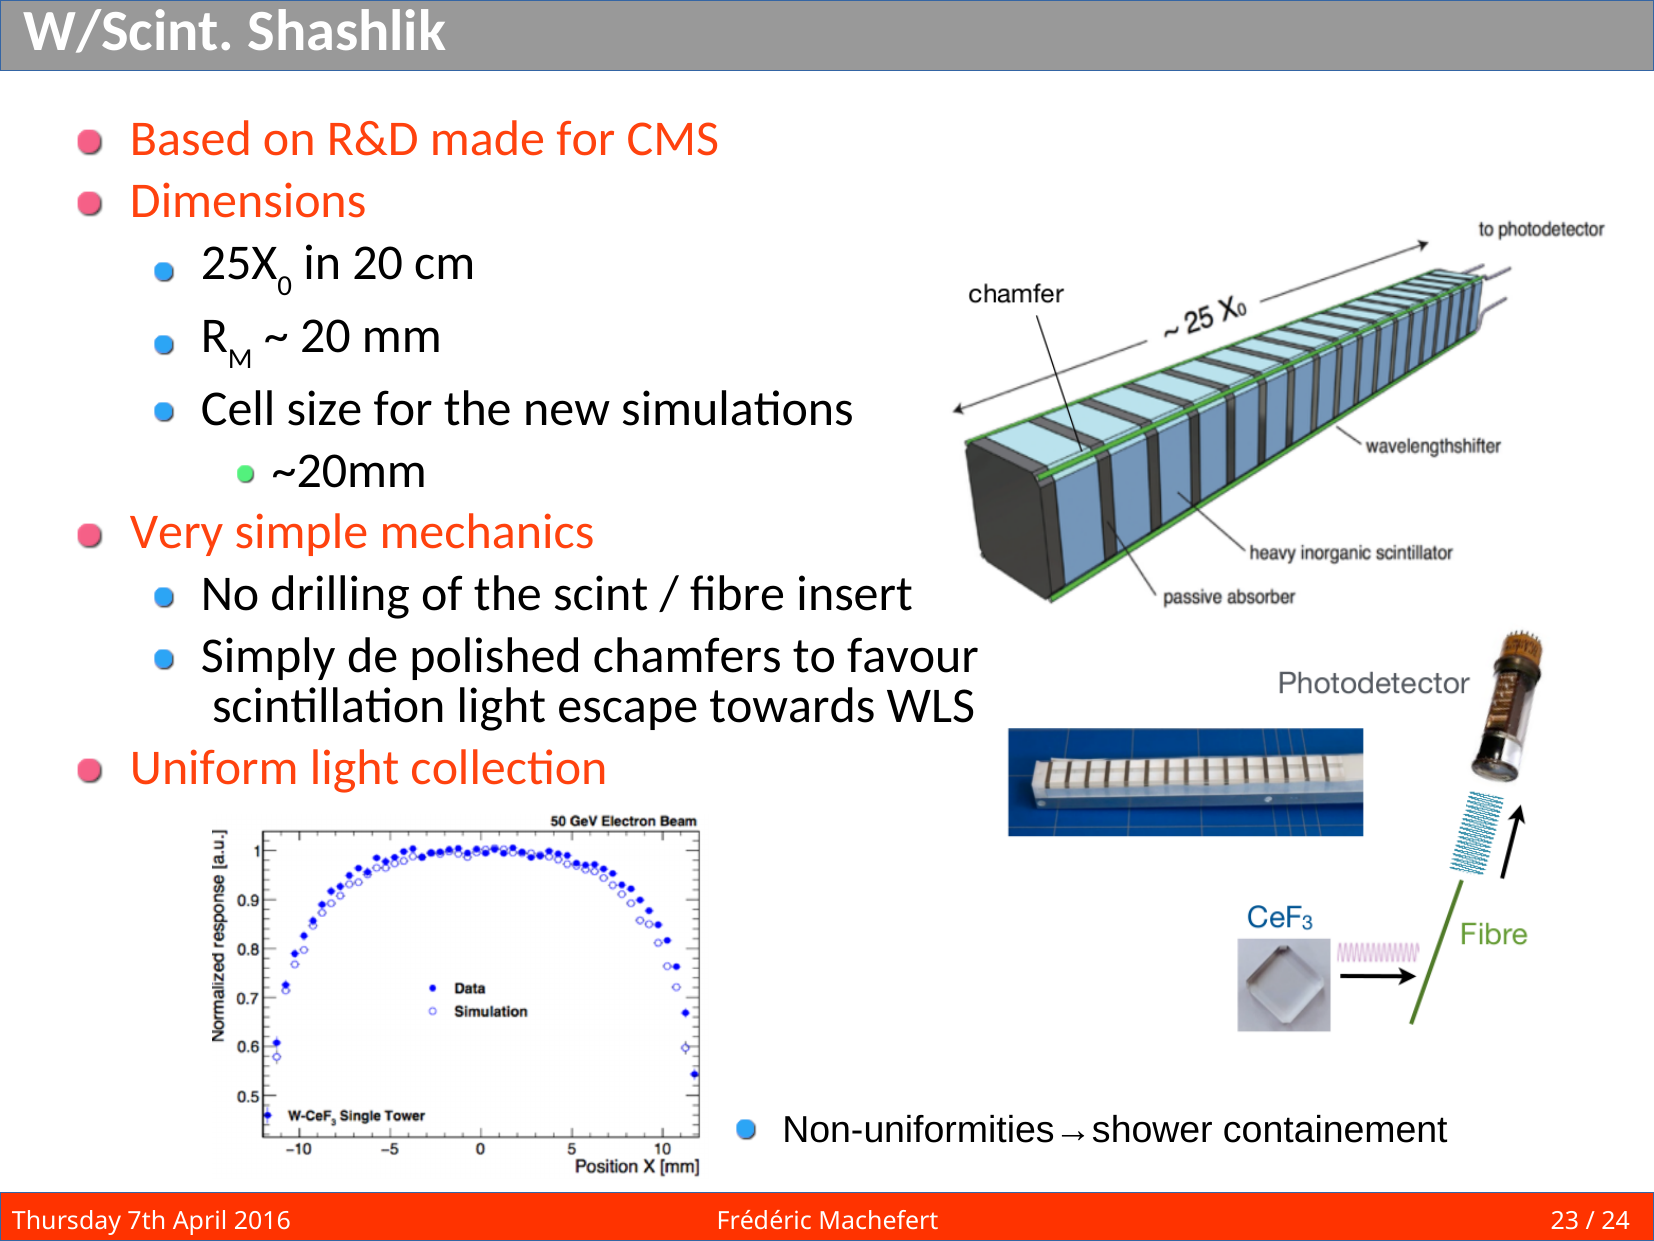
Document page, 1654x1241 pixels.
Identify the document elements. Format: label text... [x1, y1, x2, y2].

text_box Non-uniformities→shower containement [625, 1101, 1654, 1229]
list Based on R&D made for CMS Dimensions 25X0 in 20 cm RM ~ 20 mm Cell size for the new simulations ~20mm Very simple mechanics No drilling of the scint / fibre insert Simply de polished chamfers to favour scintillation light escape towards WLS Uniform light collection [59, 118, 1595, 1171]
title W/Scint. Shashlik [23, 0, 1630, 71]
picture [212, 814, 709, 1179]
picture [1595, 188, 1608, 1047]
